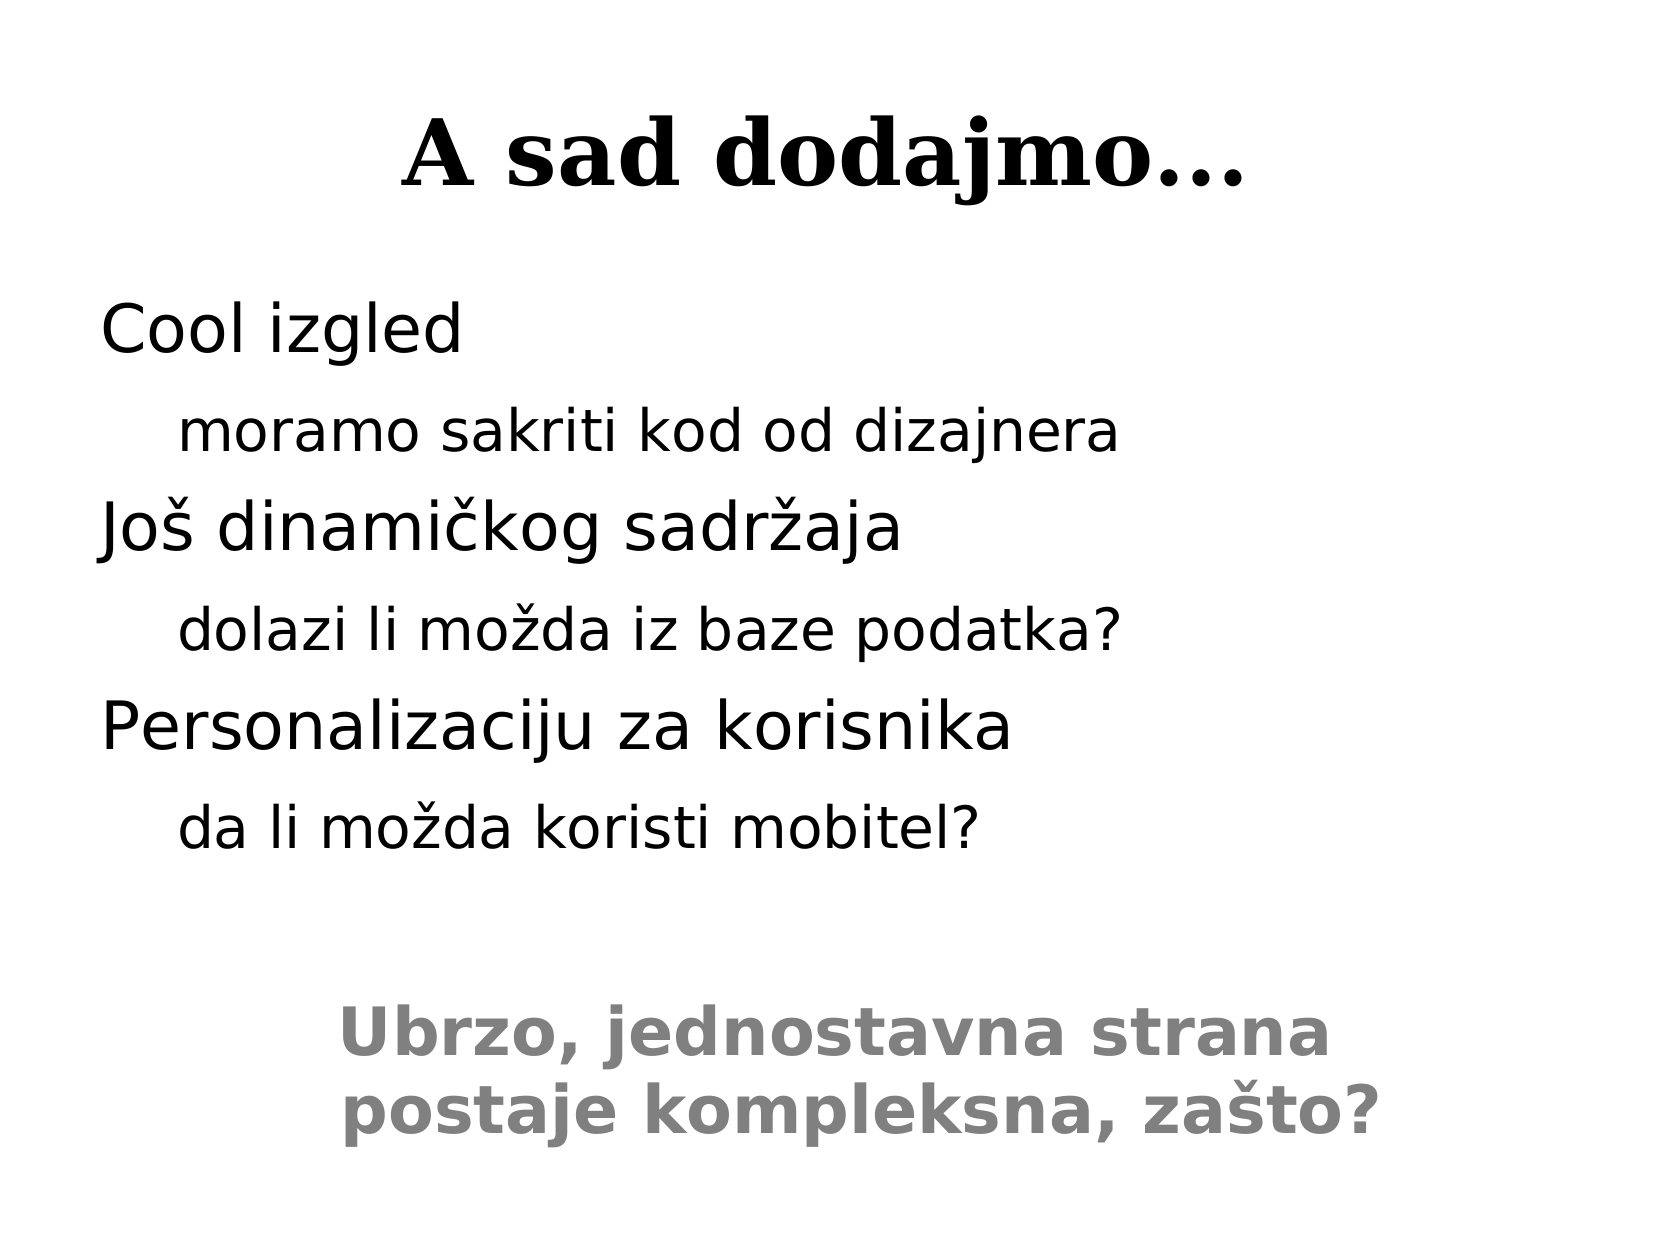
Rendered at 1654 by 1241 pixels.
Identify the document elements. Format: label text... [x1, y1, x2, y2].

title A sad dodajmo... [82, 56, 1571, 250]
list Cool izgled moramo sakriti kod od dizajnera Još dinamičkog sadržaja dolazi li možda iz baze podatka? Personalizaciju za korisnika da li možda koristi mobitel? Ubrzo, jednostavna strana postaje kompleksna, zašto? [82, 290, 1571, 1150]
